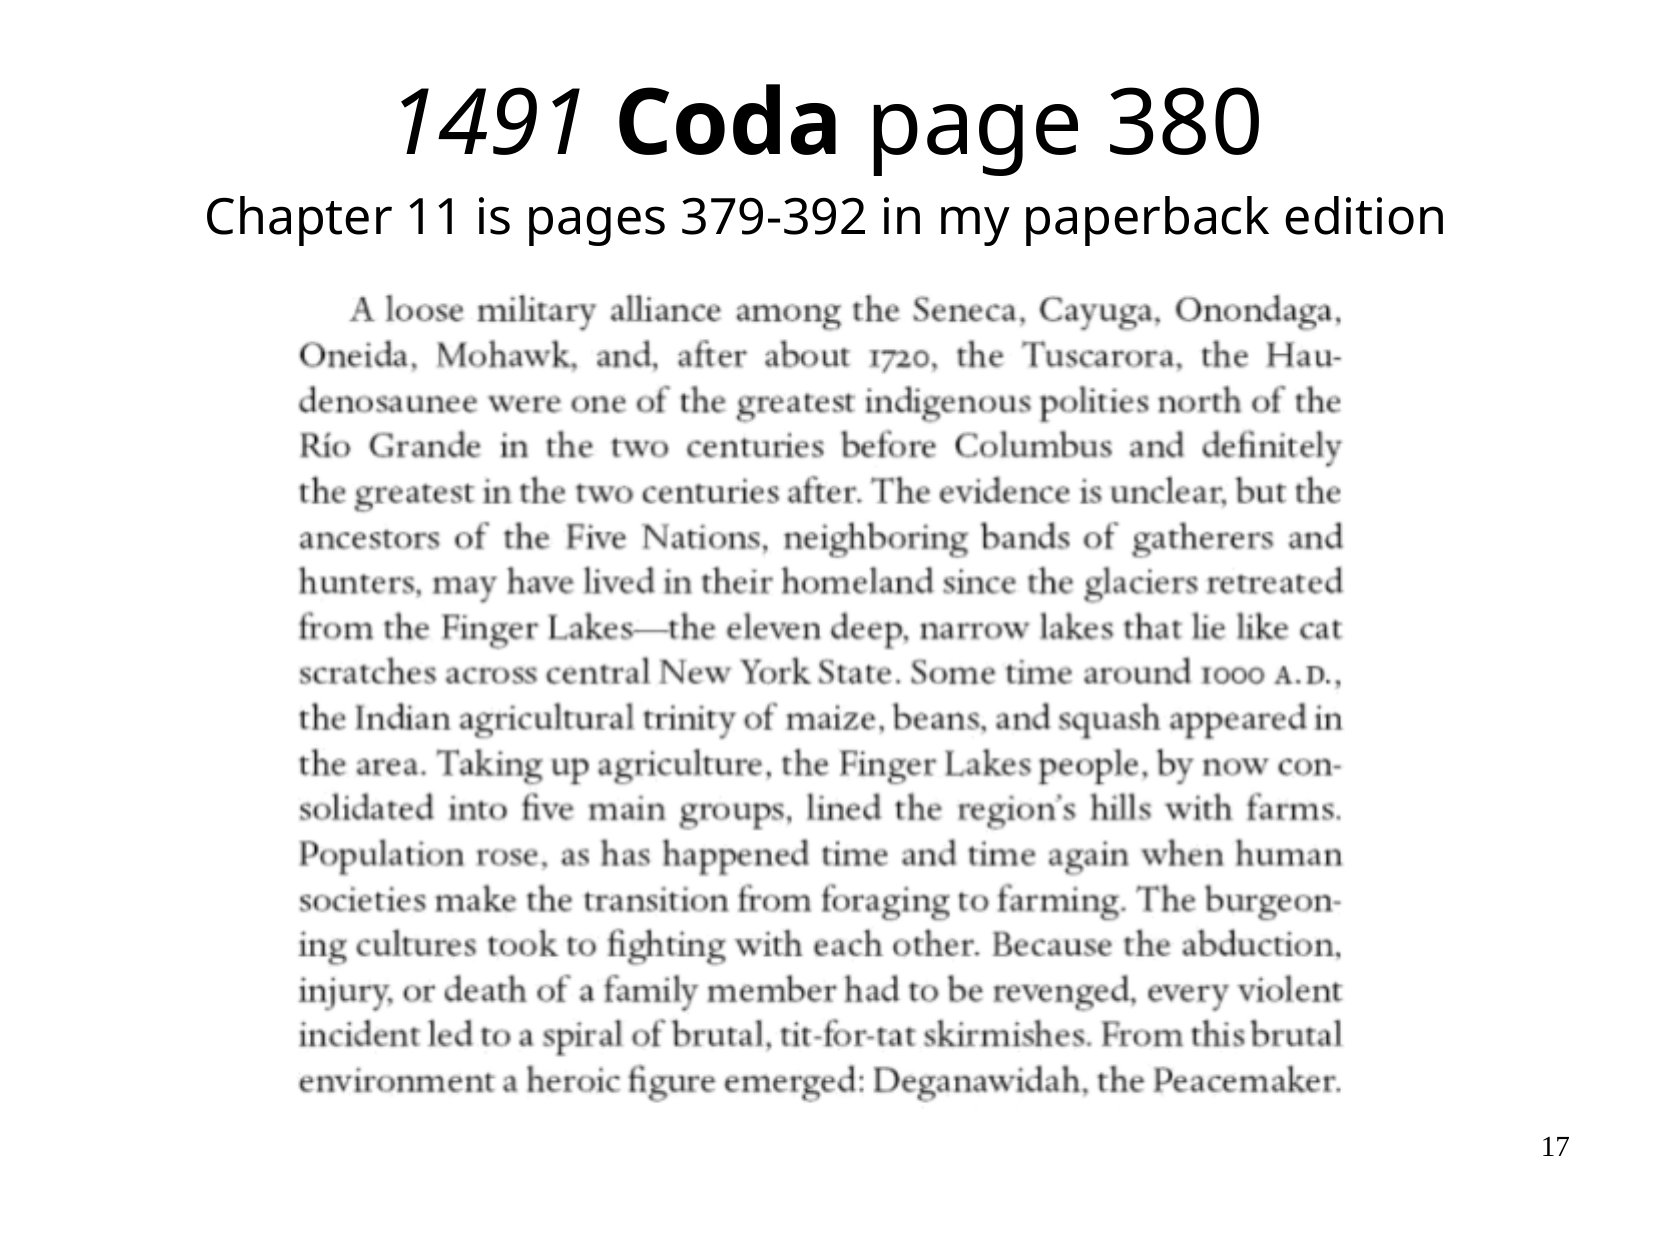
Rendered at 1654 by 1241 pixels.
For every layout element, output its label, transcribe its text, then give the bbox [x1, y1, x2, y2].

picture [267, 290, 1385, 1109]
title 1491 Coda page 380 Chapter 11 is pages 379-392 in my paperback edition [82, 49, 1571, 257]
